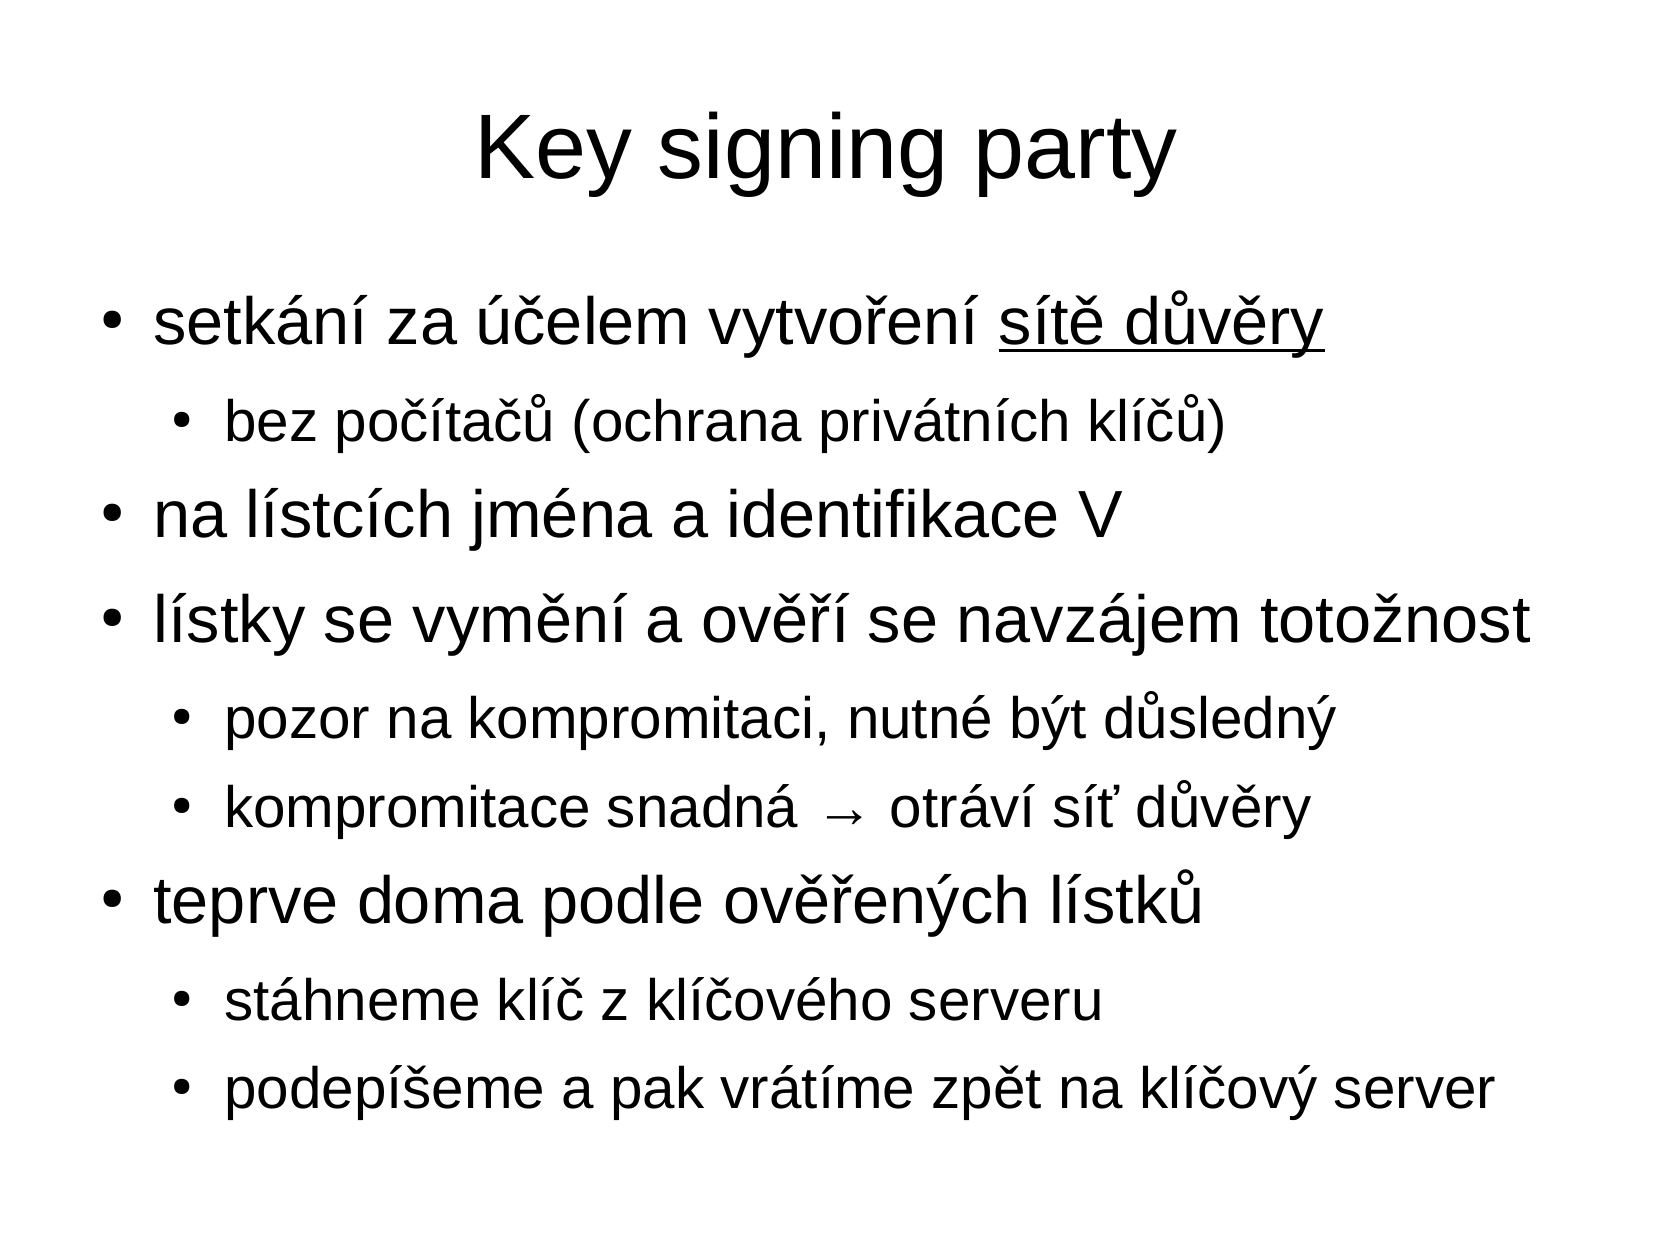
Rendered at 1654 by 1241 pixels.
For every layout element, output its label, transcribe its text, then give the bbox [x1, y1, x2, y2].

list setkání za účelem vytvoření sítě důvěry bez počítačů (ochrana privátních klíčů) na lístcích jména a identifikace V lístky se vymění a ověří se navzájem totožnost pozor na kompromitaci, nutné být důsledný kompromitace snadná → otráví síť důvěry teprve doma podle ověřených lístků stáhneme klíč z klíčového serveru podepíšeme a pak vrátíme zpět na klíčový server [82, 284, 1571, 1122]
title Key signing party [82, 50, 1571, 244]
